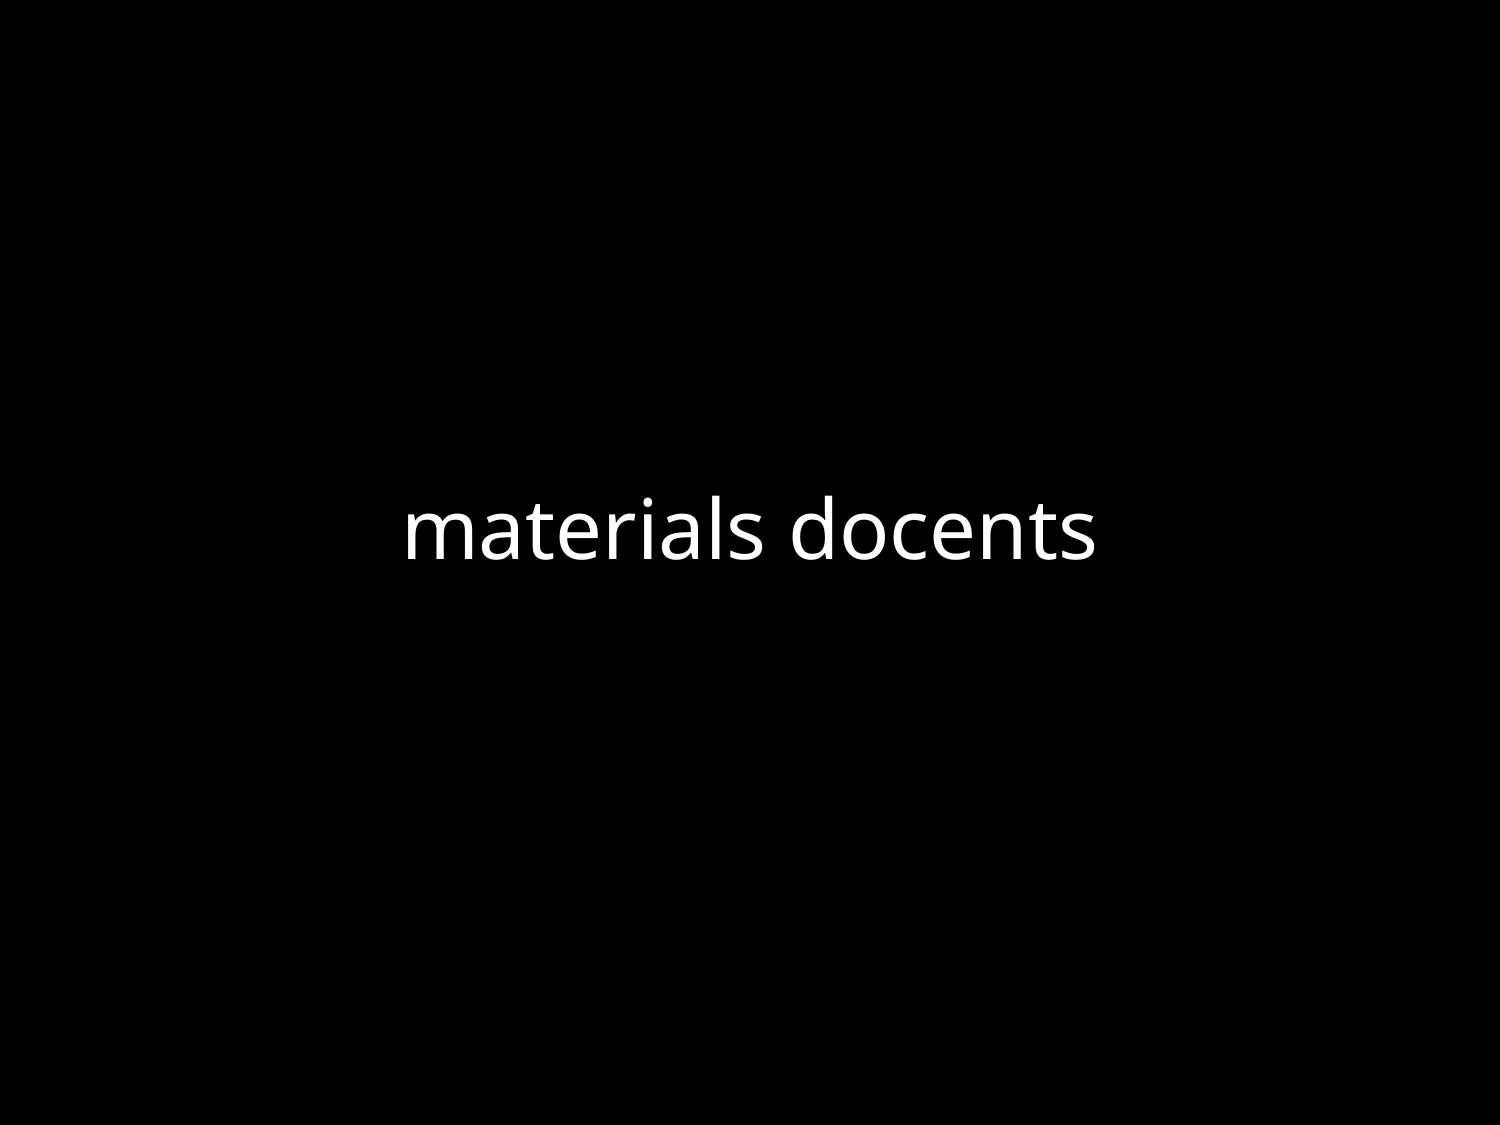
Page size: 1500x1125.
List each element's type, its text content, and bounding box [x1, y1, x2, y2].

title materials docents [112, 349, 1388, 591]
